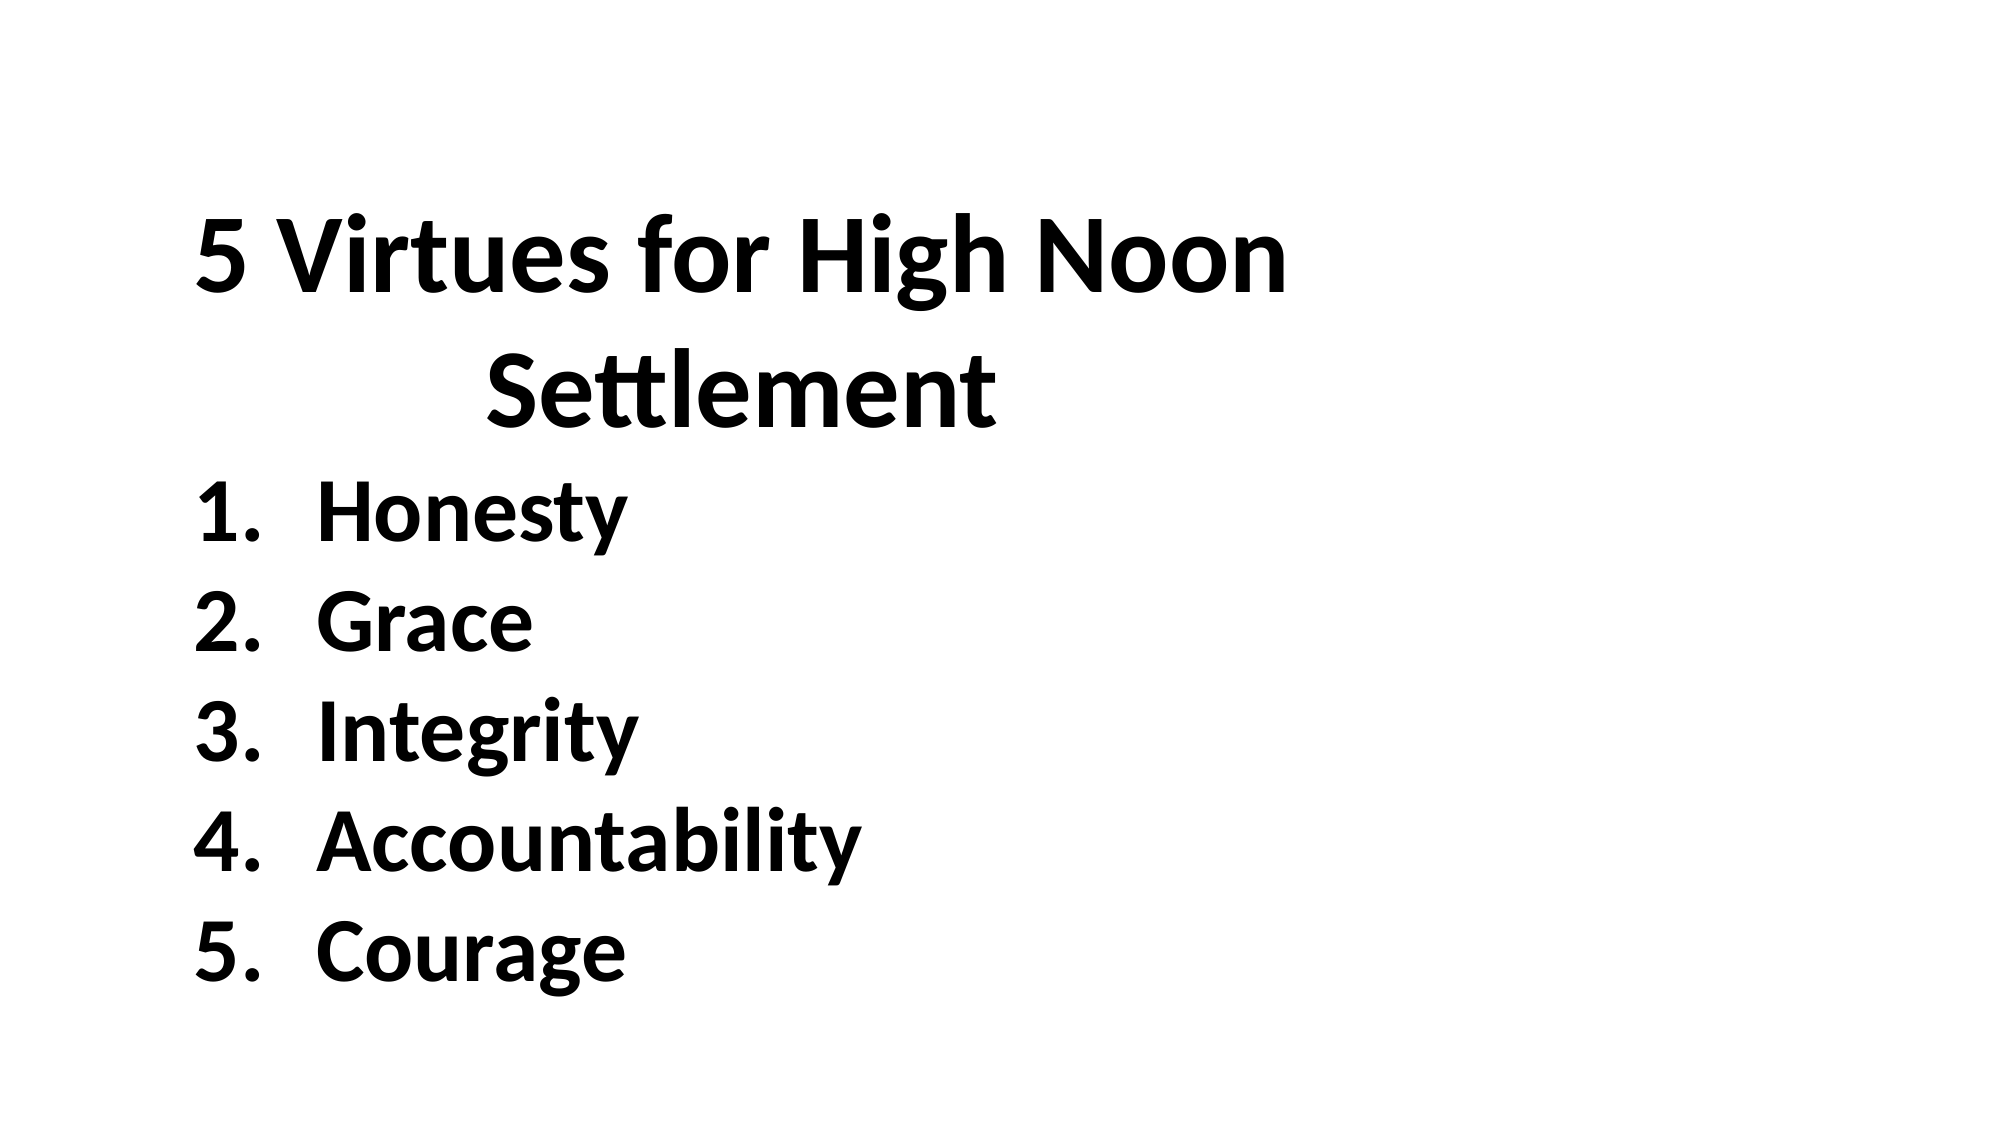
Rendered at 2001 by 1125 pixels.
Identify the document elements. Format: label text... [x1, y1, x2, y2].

text_box 5 Virtues for High Noon Settlement Honesty Grace Integrity Accountability Courage [179, 172, 1821, 1125]
